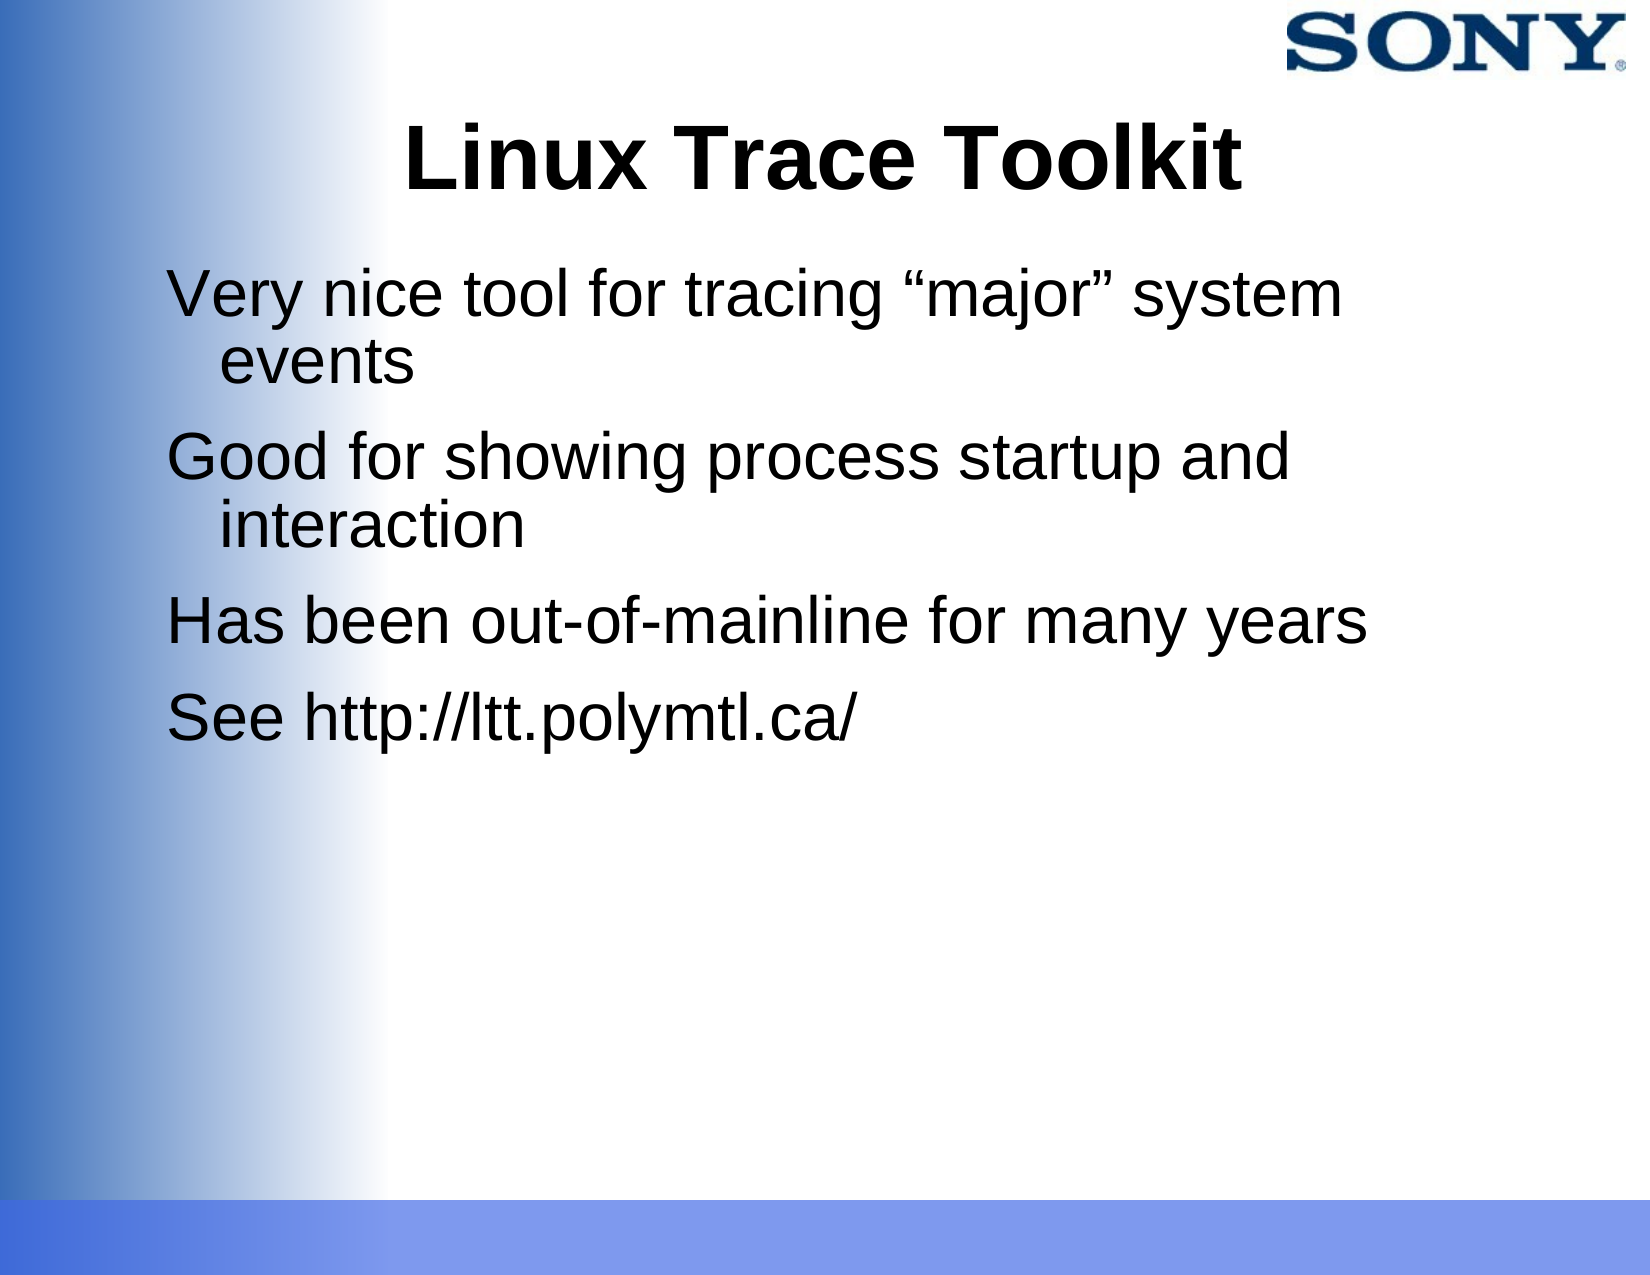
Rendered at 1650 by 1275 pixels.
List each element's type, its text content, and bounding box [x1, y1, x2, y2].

picture [1287, 0, 1626, 80]
title Linux Trace Toolkit [149, 74, 1499, 250]
list Very nice tool for tracing “major” system events Good for showing process startup and interaction Has been out-of-mainline for many years See http://ltt.polymtl.ca/ [149, 262, 1499, 1188]
